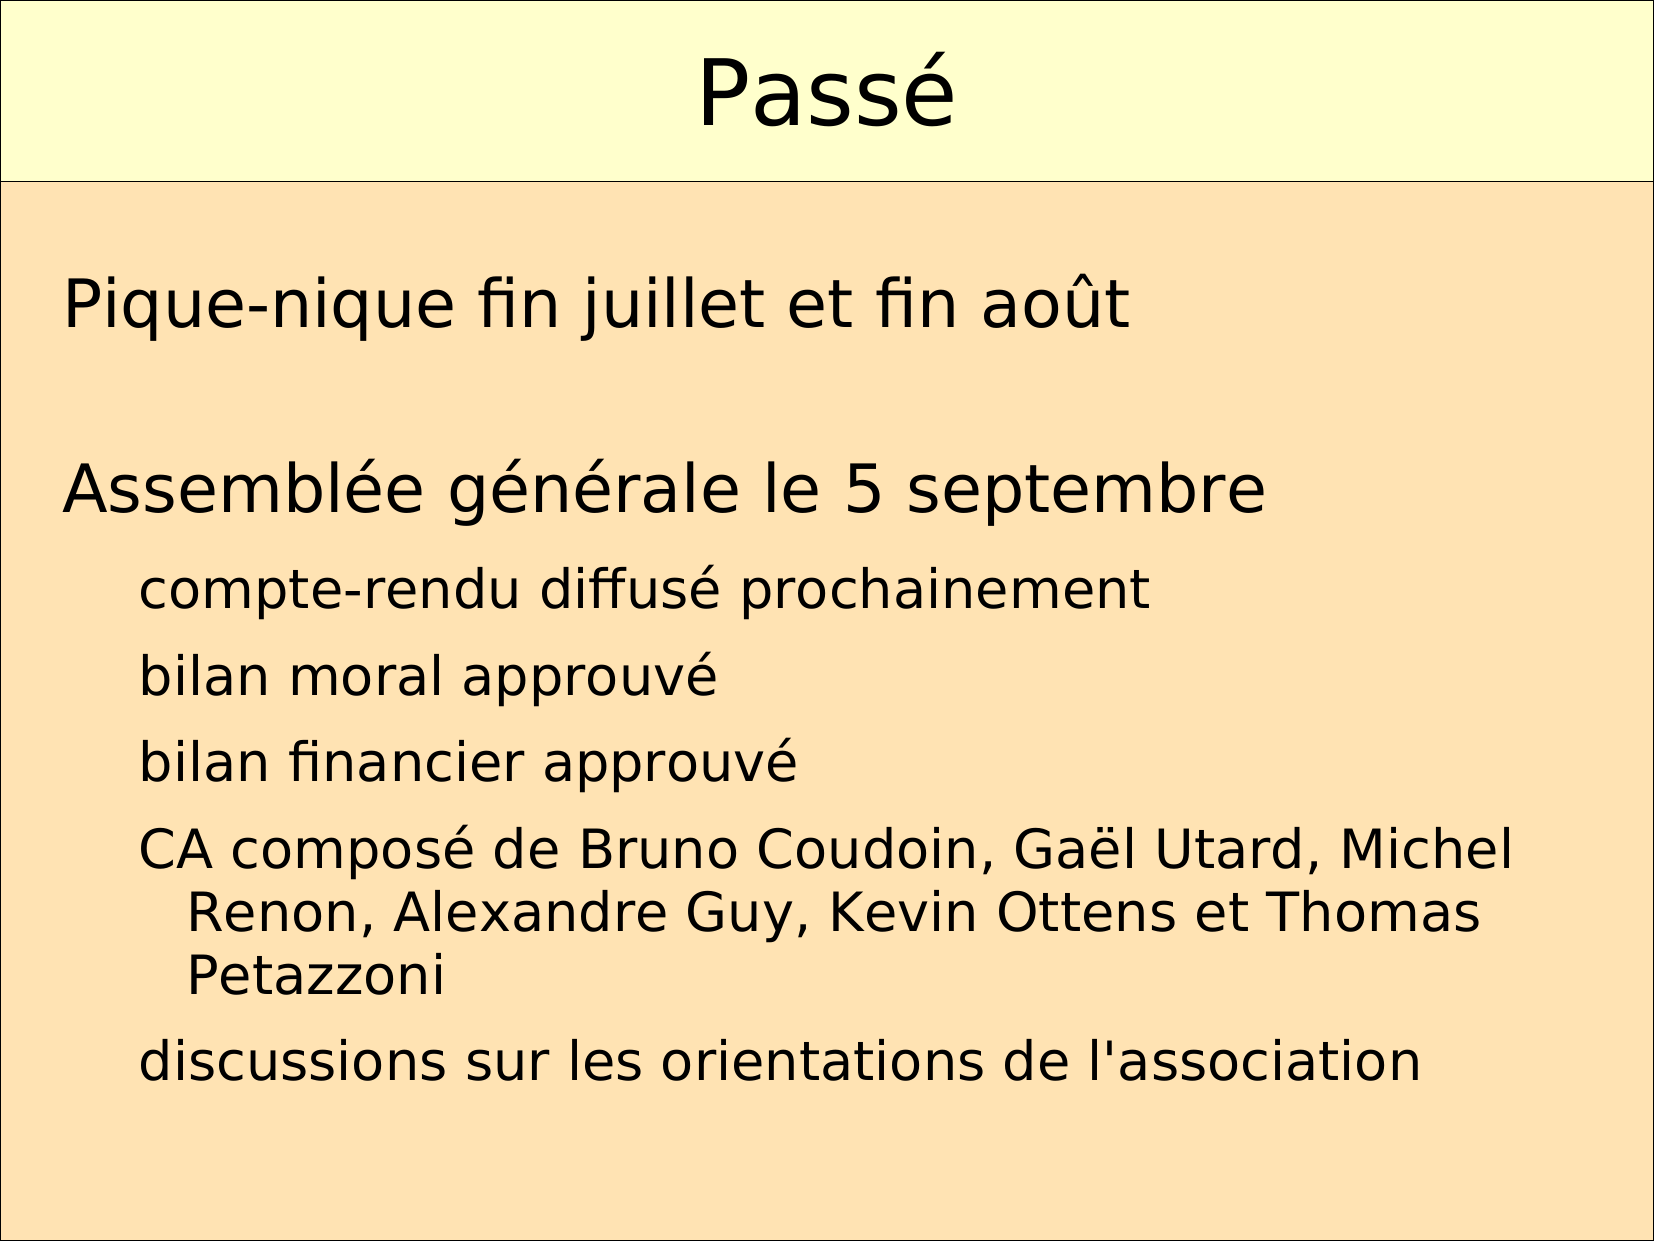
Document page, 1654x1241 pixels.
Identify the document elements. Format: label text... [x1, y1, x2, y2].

title Passé [0, 33, 1654, 154]
list Pique-nique fin juillet et fin août Assemblée générale le 5 septembre compte-rendu diffusé prochainement bilan moral approuvé bilan financier approuvé CA composé de Bruno Coudoin, Gaël Utard, Michel Renon, Alexandre Guy, Kevin Ottens et Thomas Petazzoni discussions sur les orientations de l'association [44, 265, 1597, 1140]
